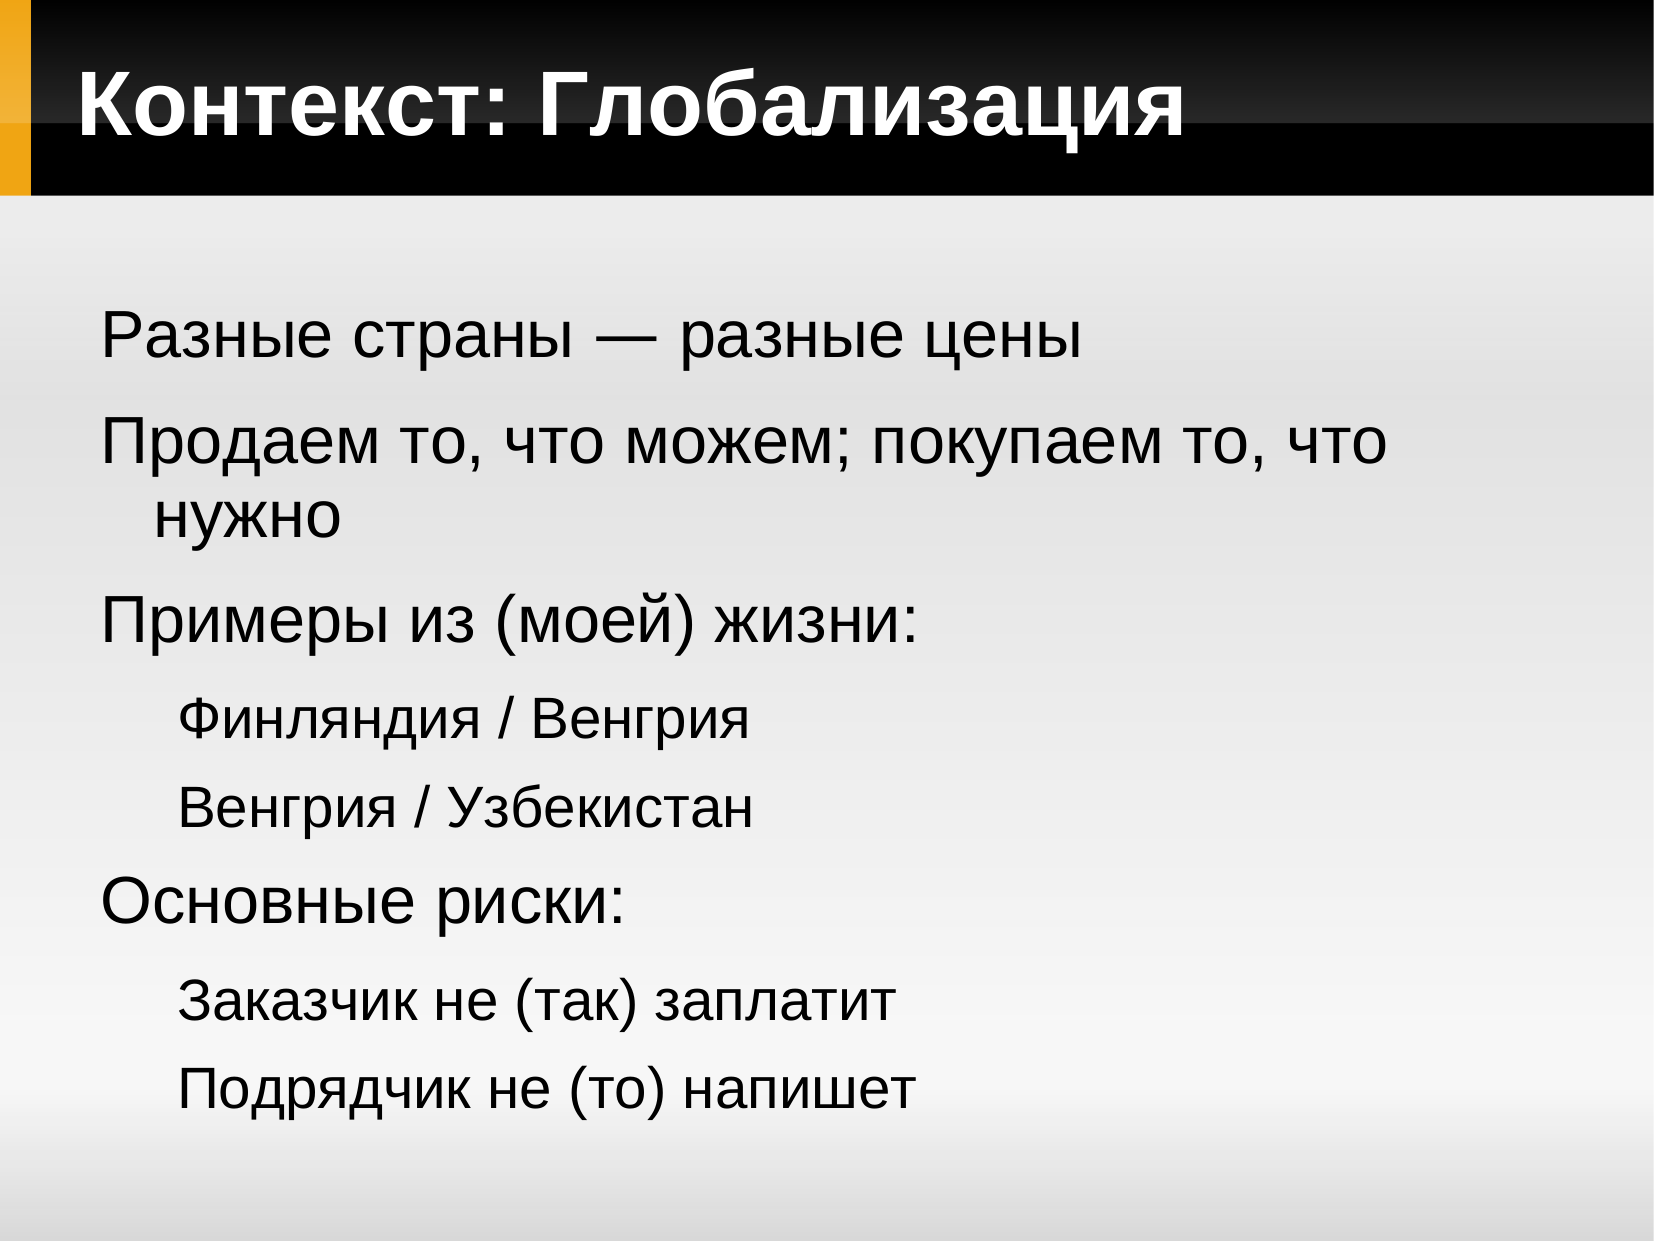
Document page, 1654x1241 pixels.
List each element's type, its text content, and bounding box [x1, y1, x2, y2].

list Разные страны — разные цены Продаем то, что можем; покупаем то, что нужно Примеры из (моей) жизни: Финляндия / Венгрия Венгрия / Узбекистан Основные риски: Заказчик не (так) заплатит Подрядчик не (то) напишет [82, 295, 1571, 1145]
picture [0, 0, 1654, 1241]
title Контекст: Глобализация [76, 0, 1565, 208]
